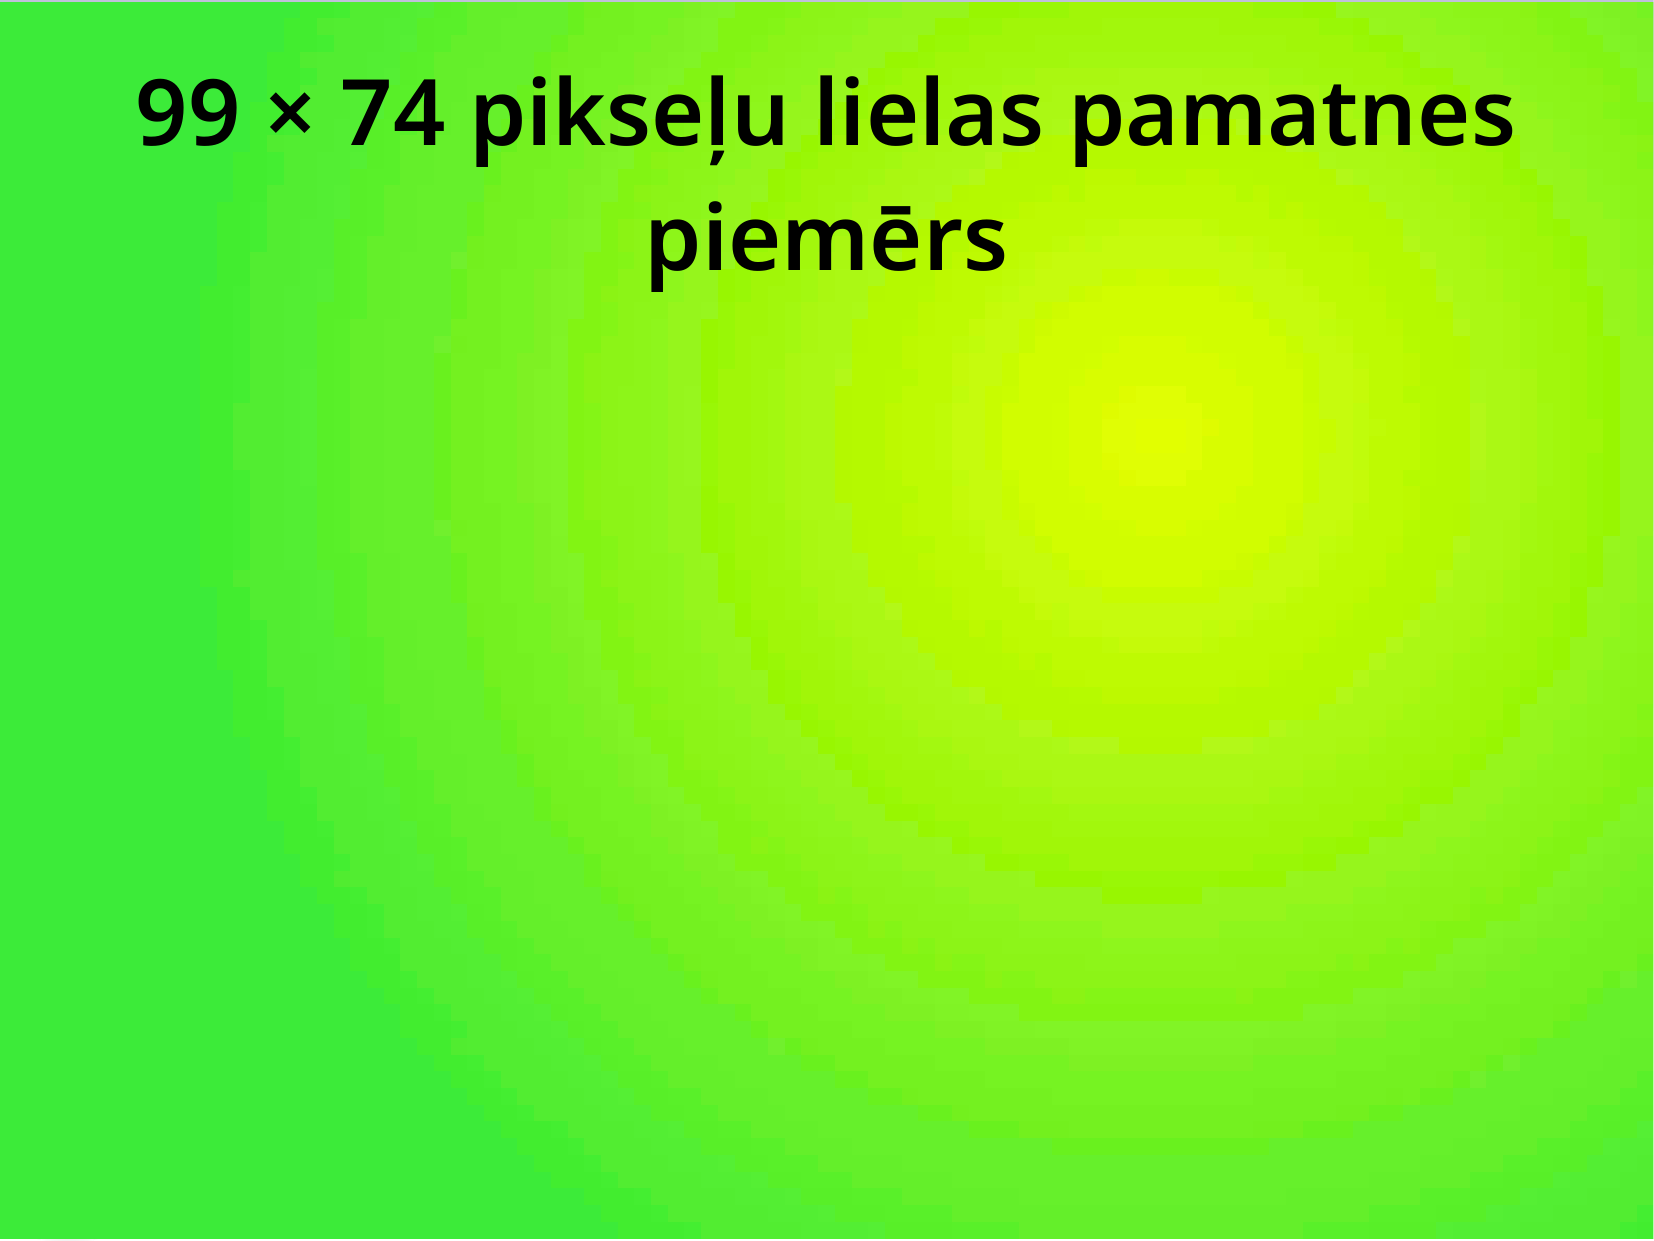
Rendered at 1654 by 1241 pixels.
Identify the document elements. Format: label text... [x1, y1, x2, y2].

title 99 × 74 pikseļu lielas pamatnes piemērs [29, 49, 1625, 296]
picture [0, 0, 1654, 1241]
